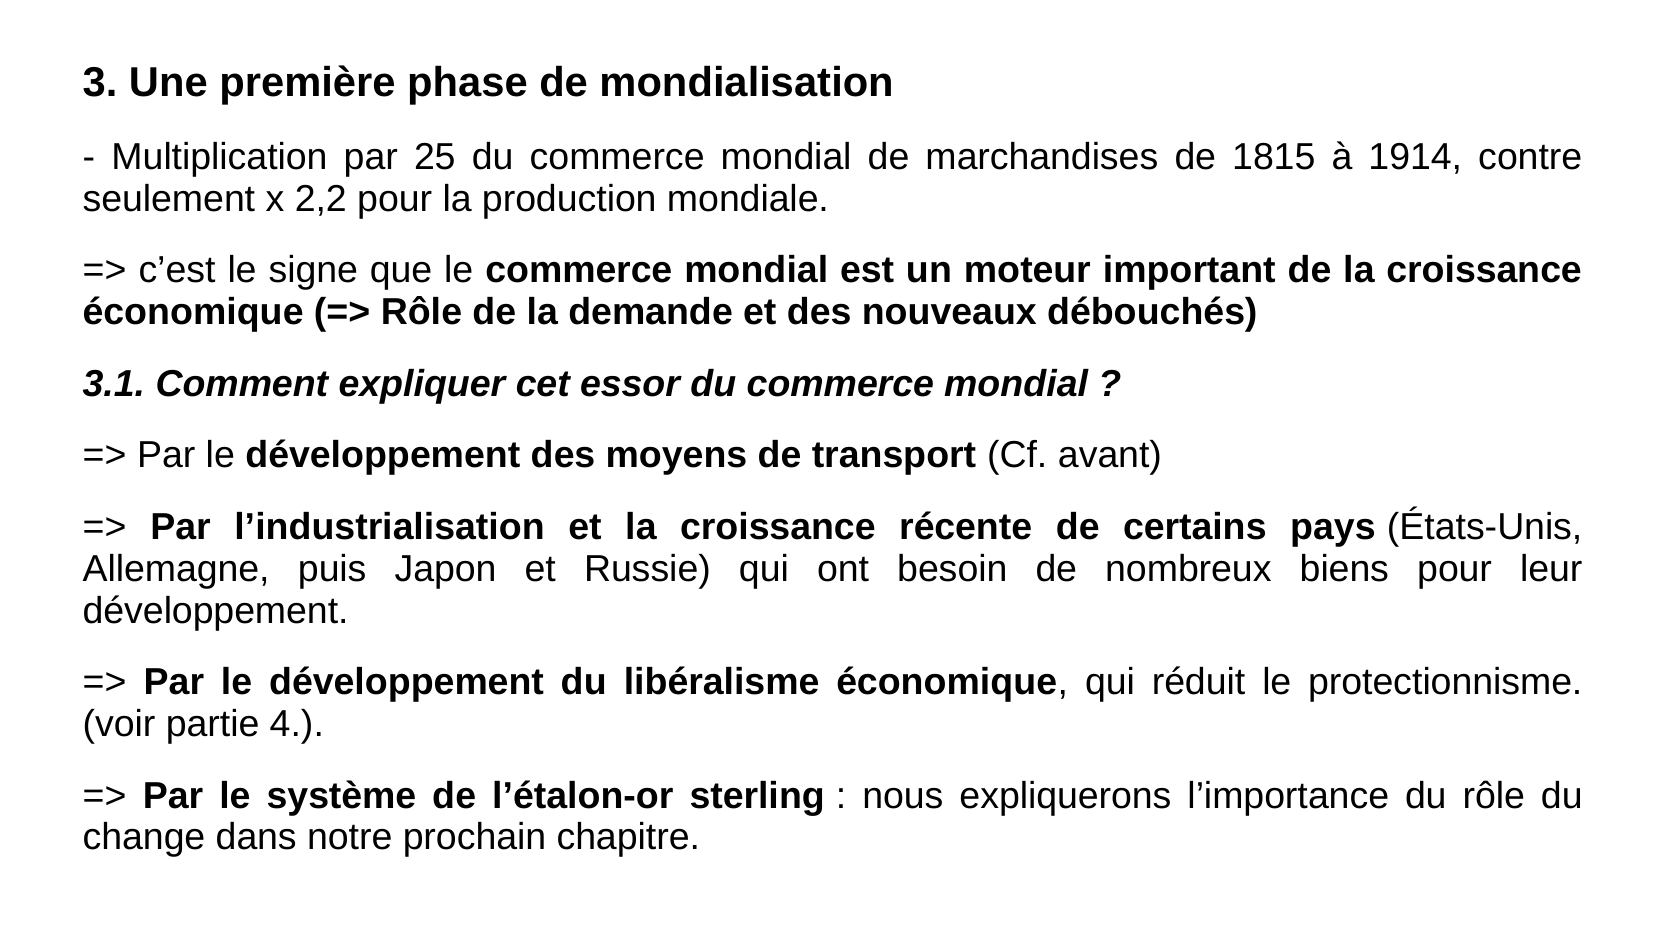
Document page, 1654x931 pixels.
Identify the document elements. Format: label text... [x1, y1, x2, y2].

list 3. Une première phase de mondialisation - Multiplication par 25 du commerce mondial de marchandises de 1815 à 1914, contre seulement x 2,2 pour la production mondiale. => c’est le signe que le commerce mondial est un moteur important de la croissance économique (=> Rôle de la demande et des nouveaux débouchés) 3.1. Comment expliquer cet essor du commerce mondial ? => Par le développement des moyens de transport (Cf. avant) => Par l’industrialisation et la croissance récente de certains pays (États-Unis, Allemagne, puis Japon et Russie) qui ont besoin de nombreux biens pour leur développement. => Par le développement du libéralisme économique, qui réduit le protectionnisme. (voir partie 4.). => Par le système de l’étalon-or sterling : nous expliquerons l’importance du rôle du change dans notre prochain chapitre. [82, 59, 1583, 875]
